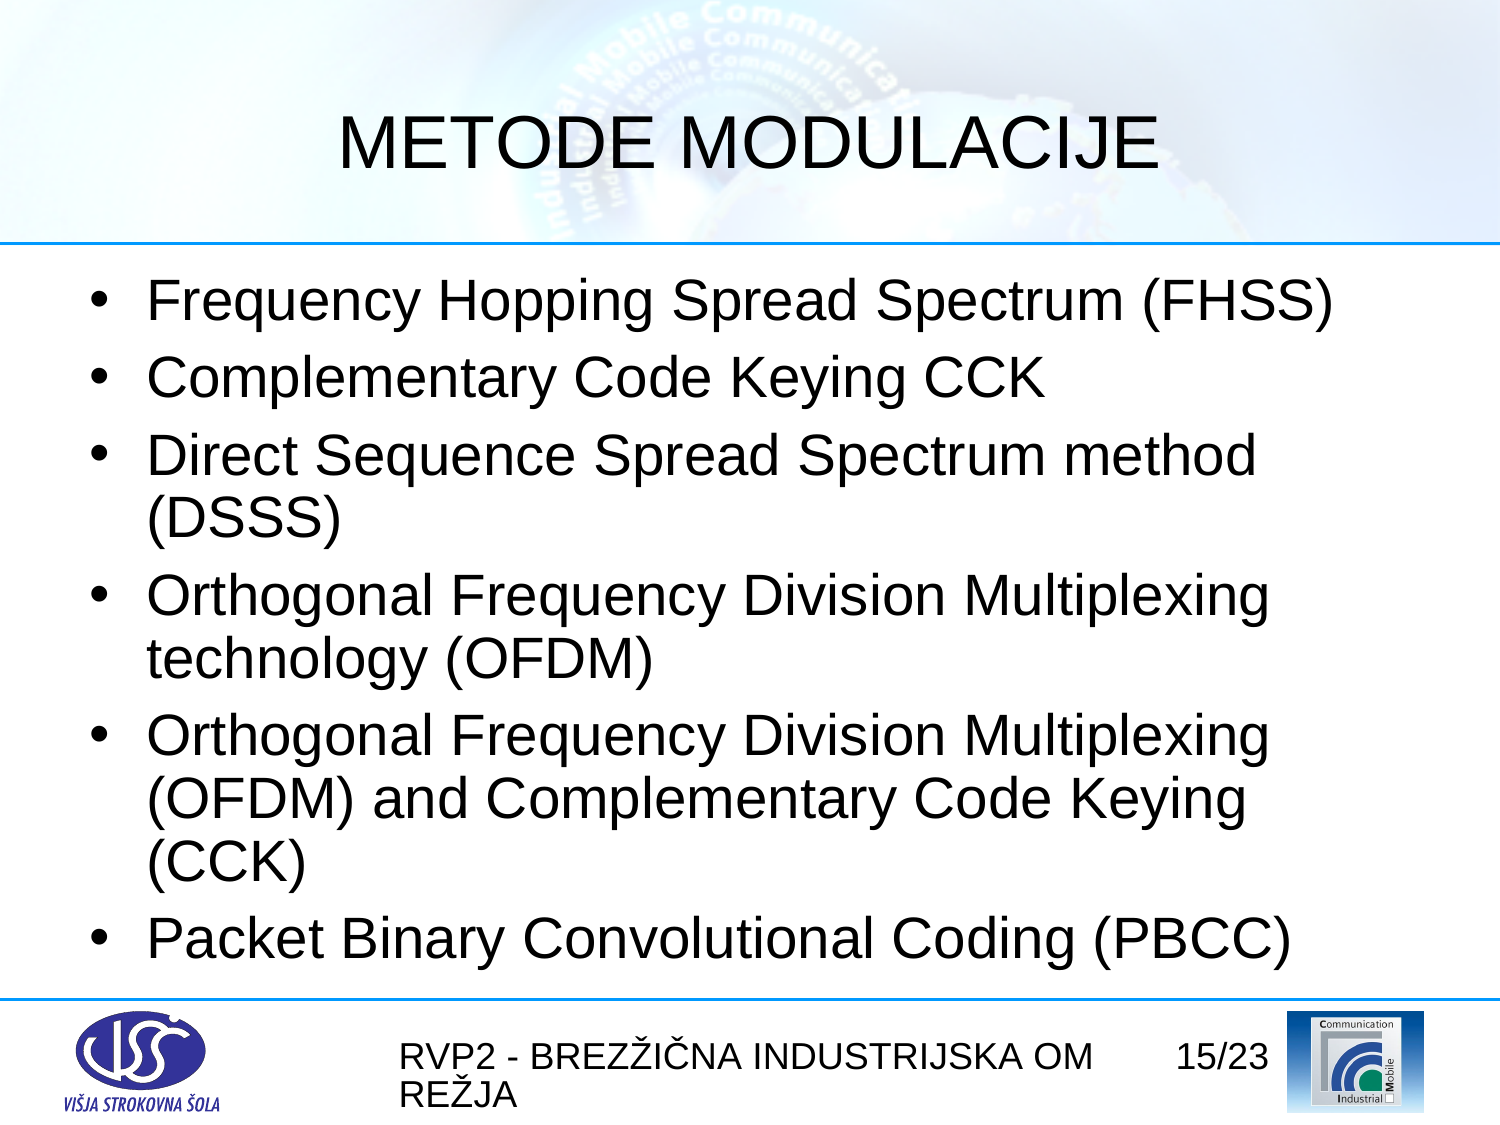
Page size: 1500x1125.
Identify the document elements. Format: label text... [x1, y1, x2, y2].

title METODE MODULACIJE [75, 45, 1426, 233]
list Frequency Hopping Spread Spectrum (FHSS) Complementary Code Keying CCK Direct Sequence Spread Spectrum method (DSSS) Orthogonal Frequency Division Multiplexing technology (OFDM) Orthogonal Frequency Division Multiplexing (OFDM) and Complementary Code Keying (CCK) Packet Binary Convolutional Coding (PBCC) [75, 262, 1426, 1125]
